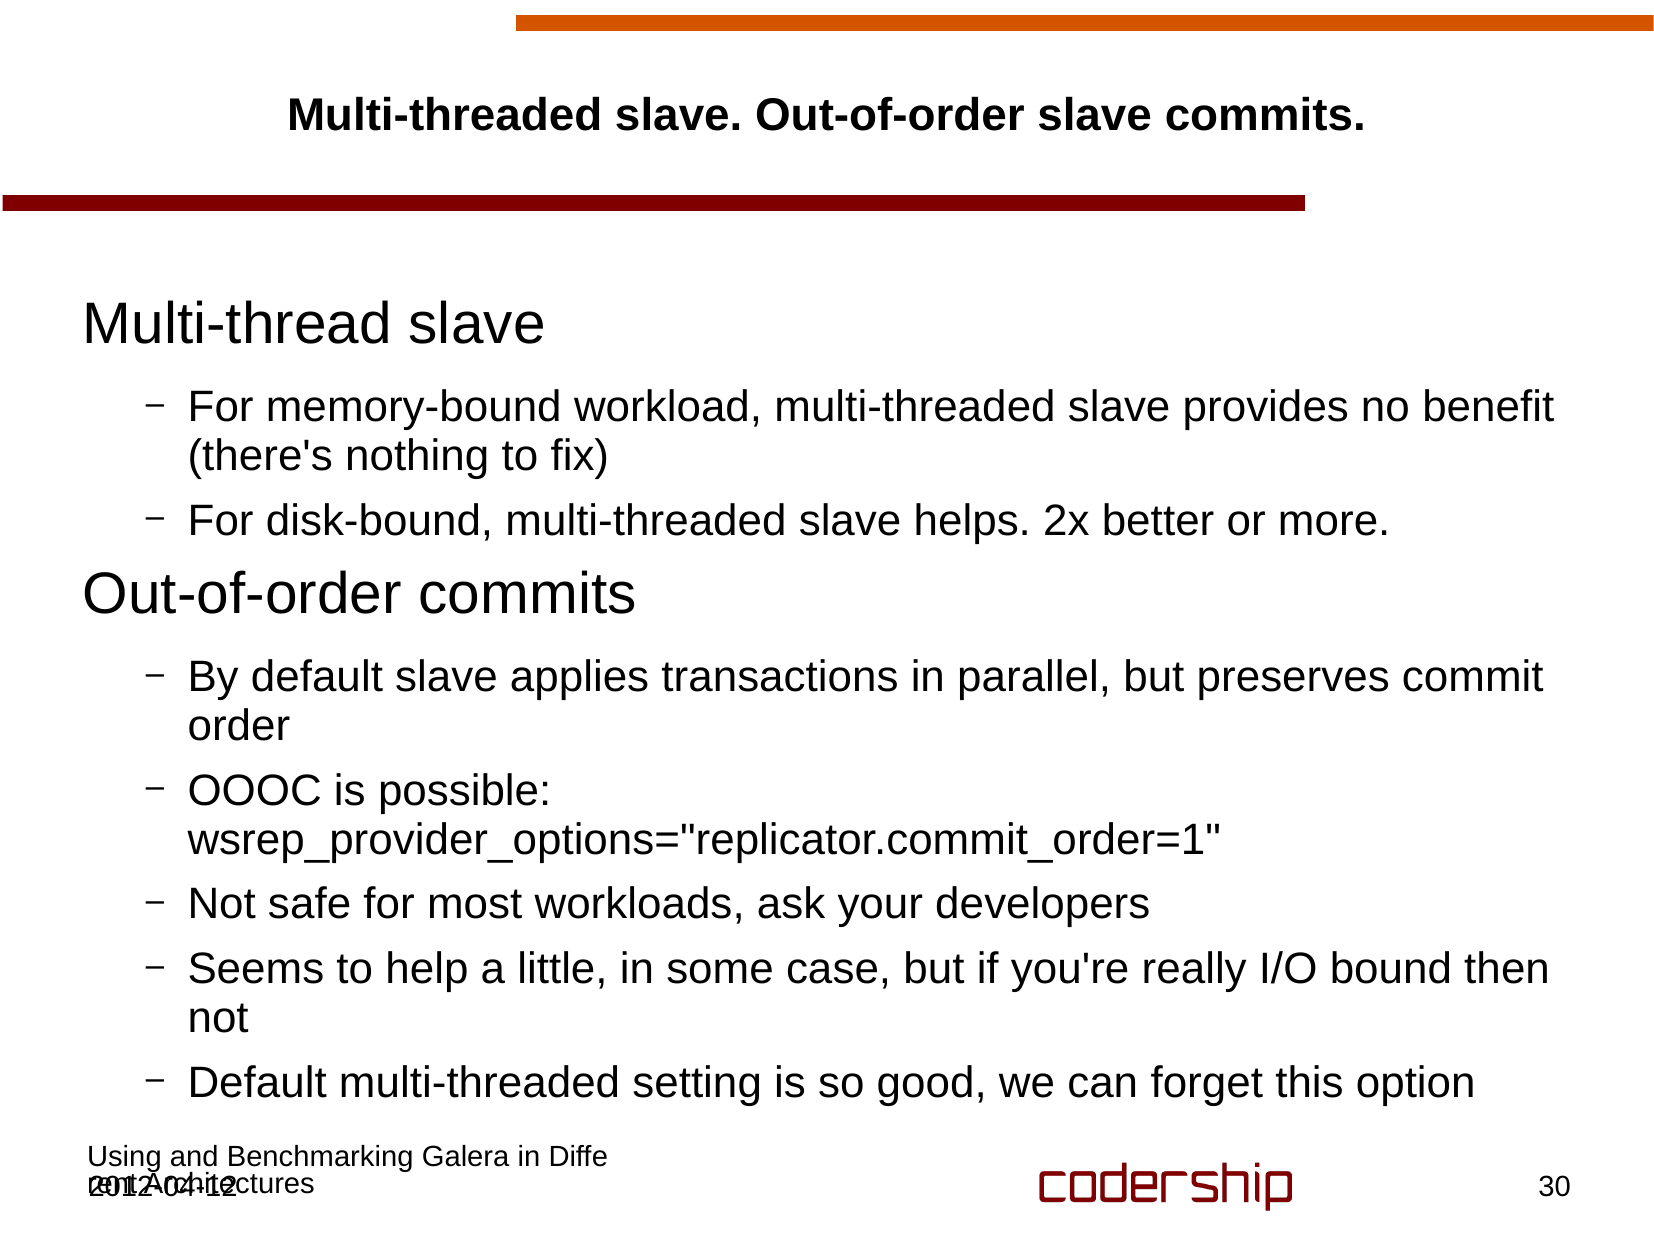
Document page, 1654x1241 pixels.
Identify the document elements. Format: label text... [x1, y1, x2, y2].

picture [1035, 1158, 1296, 1215]
list Multi-thread slave For memory-bound workload, multi-threaded slave provides no benefit (there's nothing to fix) For disk-bound, multi-threaded slave helps. 2x better or more. Out-of-order commits By default slave applies transactions in parallel, but preserves commit order OOOC is possible: wsrep_provider_options="replicator.commit_order=1" Not safe for most workloads, ask your developers Seems to help a little, in some case, but if you're really I/O bound then not Default multi-threaded setting is so good, we can forget this option [82, 290, 1571, 1109]
picture [516, 15, 1654, 31]
title Multi-threaded slave. Out-of-order slave commits. [82, 49, 1571, 181]
picture [2, 195, 1305, 211]
